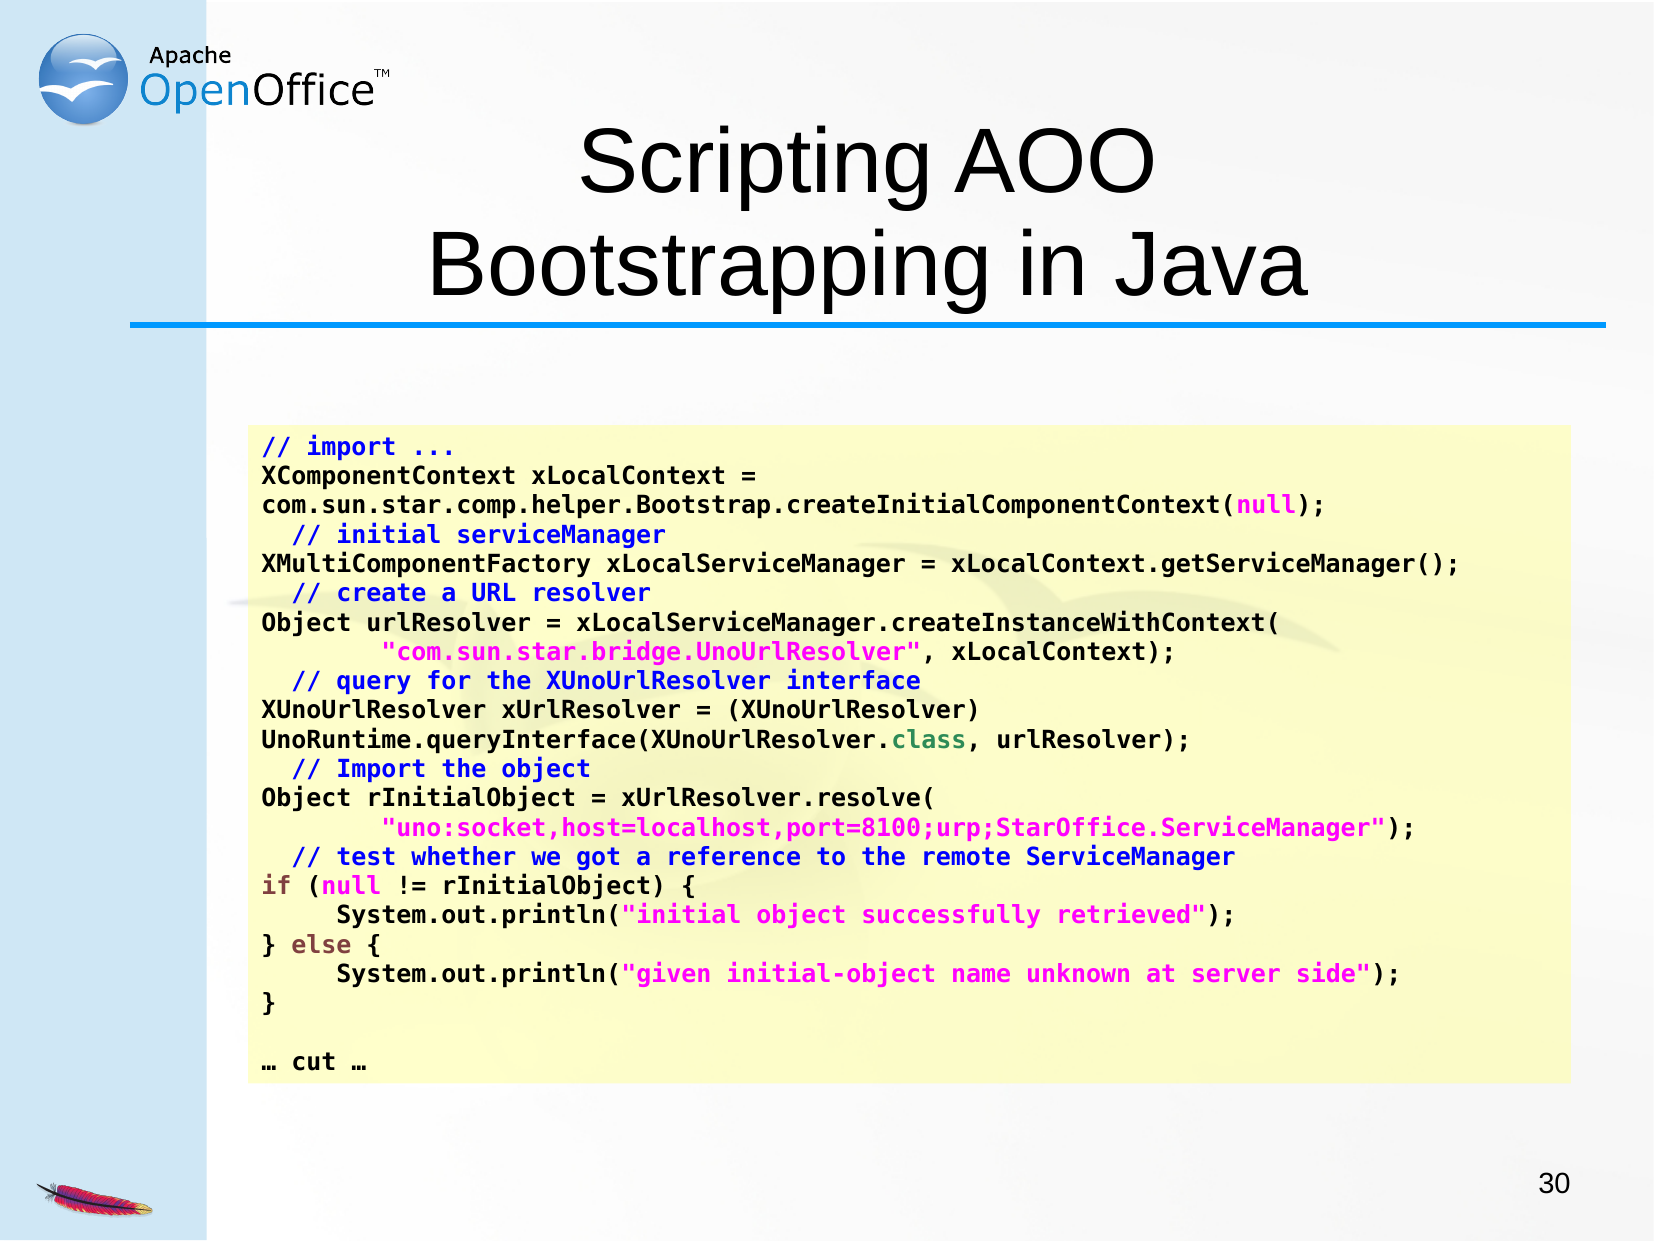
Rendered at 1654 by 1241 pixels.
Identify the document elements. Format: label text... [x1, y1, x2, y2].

picture [35, 2, 1654, 1241]
title Scripting AOO Bootstrapping in Java [165, 108, 1571, 316]
picture [35, 1181, 154, 1219]
text_box // import ... XComponentContext xLocalContext = com.sun.star.comp.helper.Bootstrap.createInitialComponentContext(null); // initial serviceManager XMultiComponentFactory xLocalServiceManager = xLocalContext.getServiceManager(); // create a URL resolver Object urlResolver = xLocalServiceManager.createInstanceWithContext( "com.sun.star.bridge.UnoUrlResolver", xLocalContext); // query for the XUnoUrlResolver interface XUnoUrlResolver xUrlResolver = (XUnoUrlResolver) UnoRuntime.queryInterface(XUnoUrlResolver.class, urlResolver); // Import the object Object rInitialObject = xUrlResolver.resolve( "uno:socket,host=localhost,port=8100;urp;StarOffice.ServiceManager"); // test whether we got a reference to the remote ServiceManager if (null != rInitialObject) { System.out.println("initial object successfully retrieved"); } else { System.out.println("given initial-object name unknown at server side"); } … cut … [248, 425, 1571, 1084]
